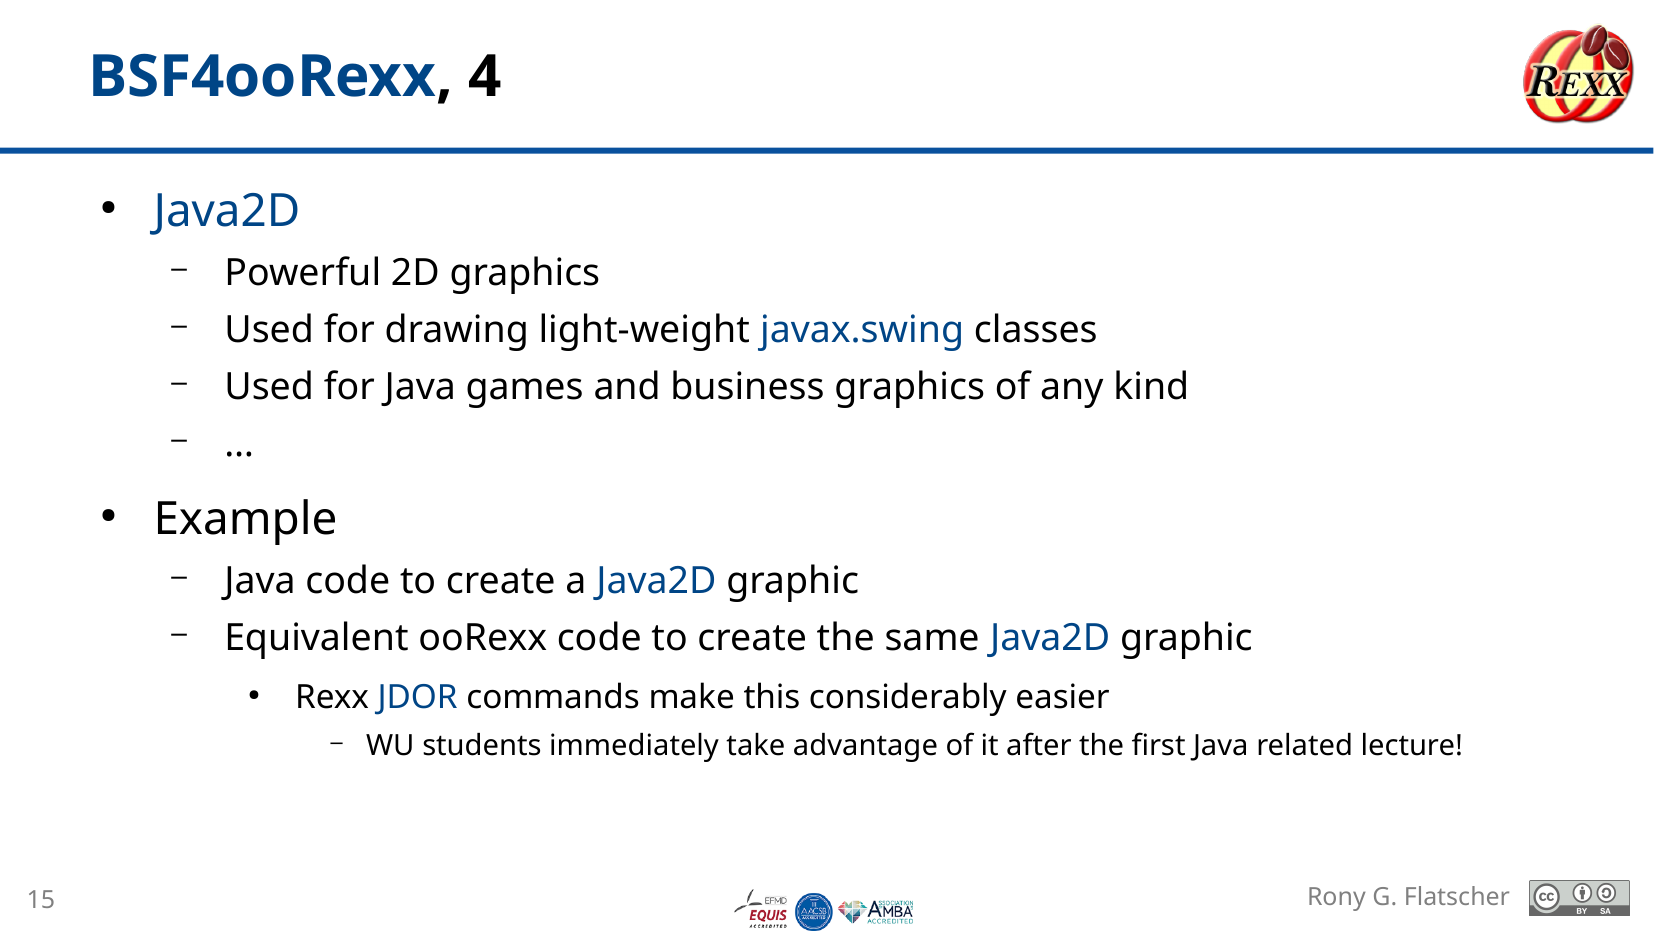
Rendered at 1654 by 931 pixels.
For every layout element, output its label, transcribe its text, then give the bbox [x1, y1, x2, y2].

picture [734, 889, 913, 931]
picture [1522, 19, 1635, 133]
list Java2D Powerful 2D graphics Used for drawing light-weight javax.swing classes Used for Java games and business graphics of any kind … Example Java code to create a Java2D graphic Equivalent ooRexx code to create the same Java2D graphic Rexx JDOR commands make this considerably easier WU students immediately take advantage of it after the first Java related lecture! [82, 177, 1579, 857]
title BSF4ooRexx, 4 [29, 0, 1654, 148]
